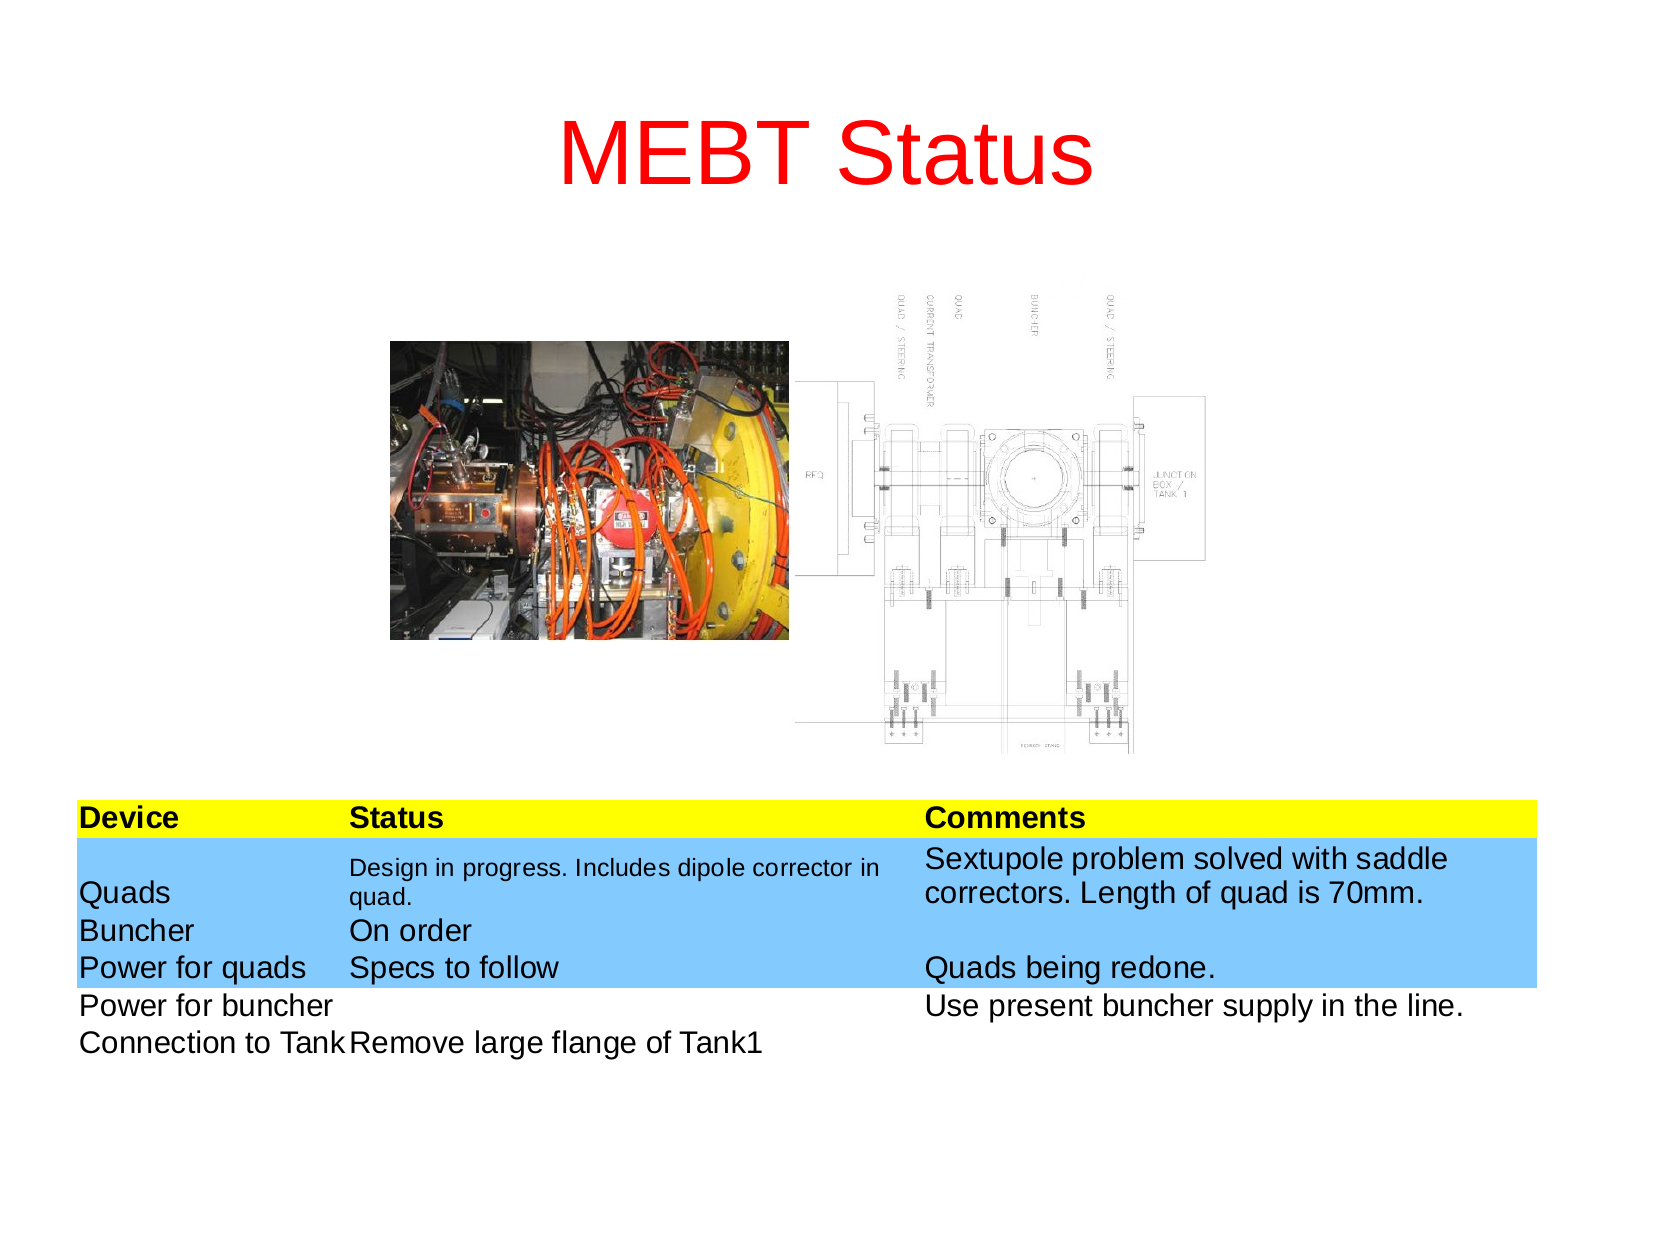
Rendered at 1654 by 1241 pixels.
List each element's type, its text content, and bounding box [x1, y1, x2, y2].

title MEBT Status [82, 56, 1571, 250]
chart [76, 800, 1540, 1103]
picture [390, 241, 1208, 758]
